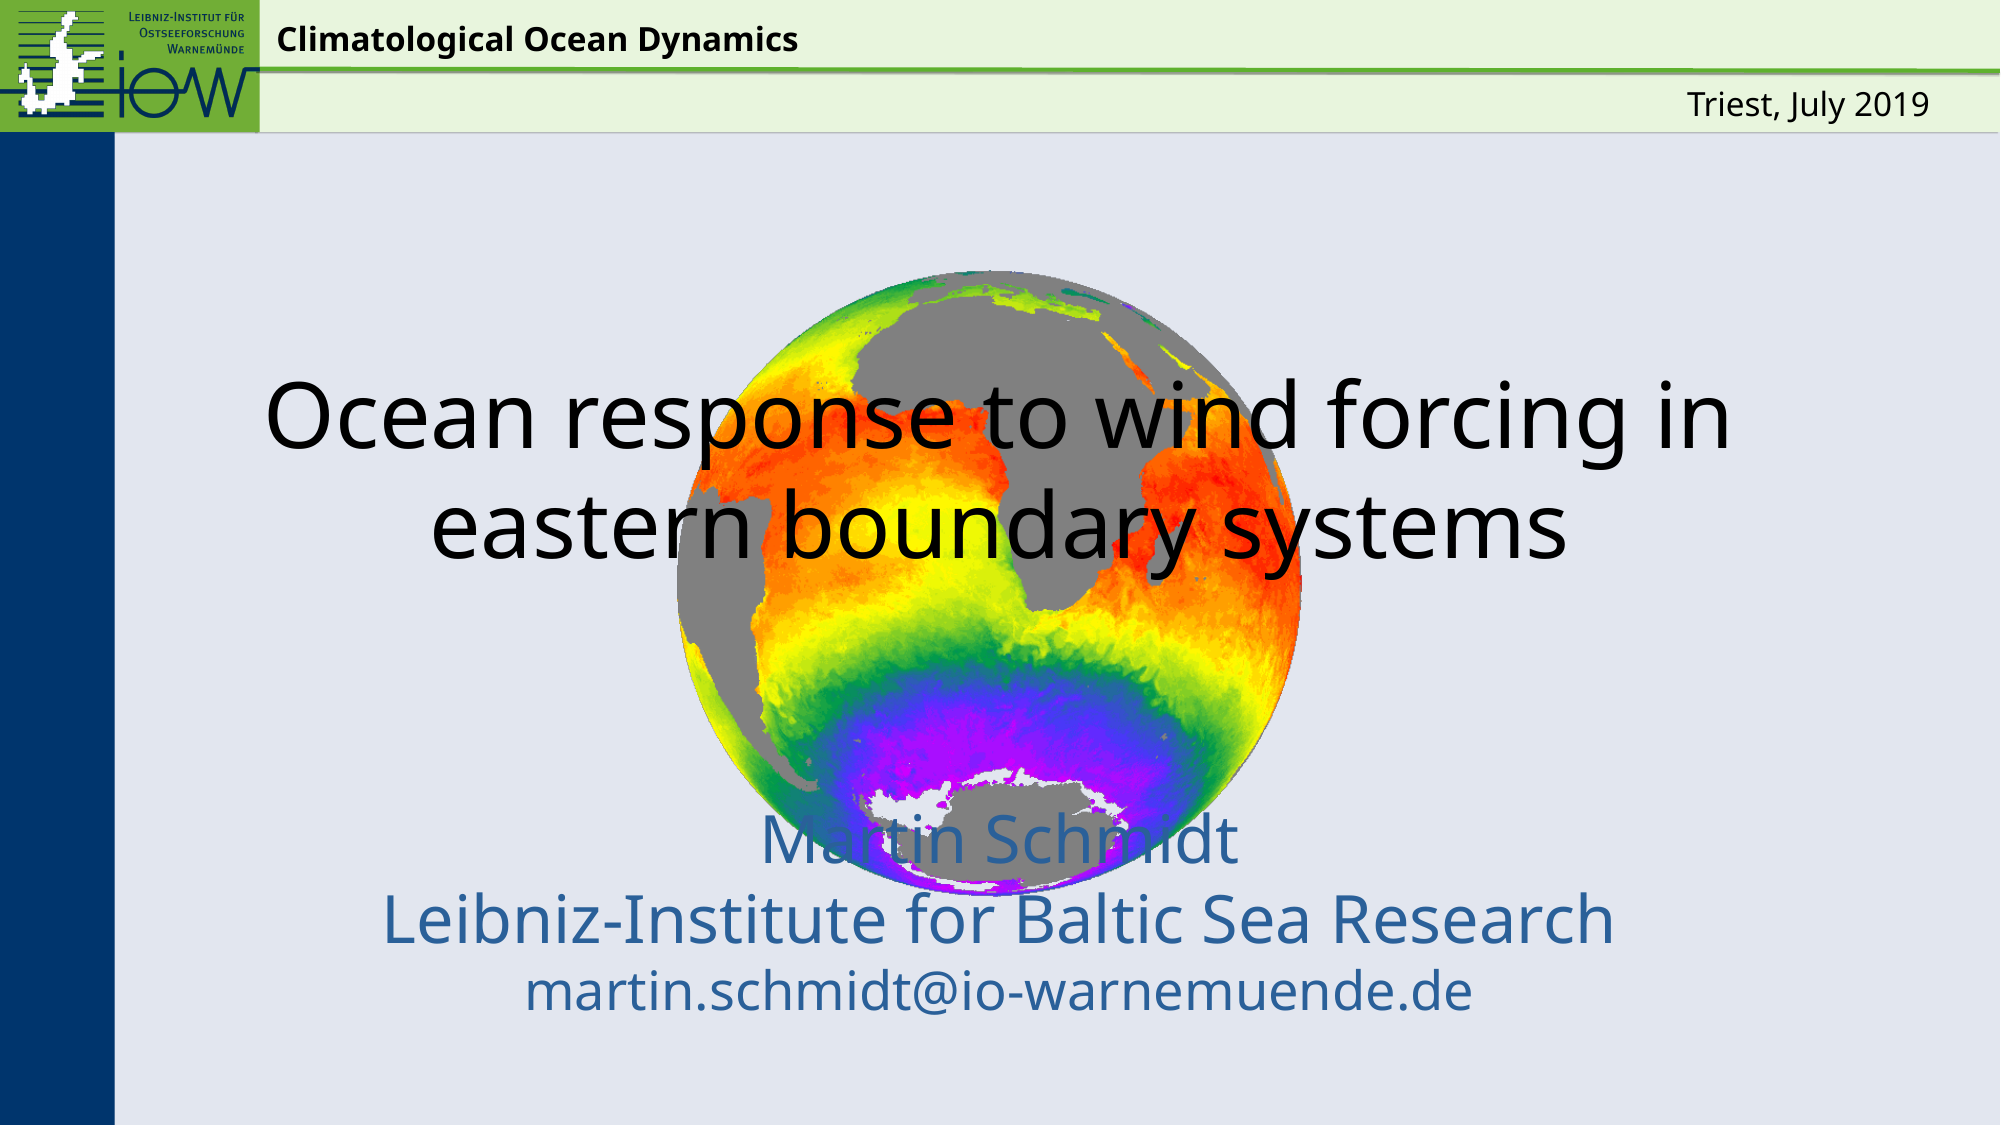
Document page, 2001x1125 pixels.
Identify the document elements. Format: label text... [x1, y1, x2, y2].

picture [1382, 912, 1390, 922]
picture [1373, 984, 1388, 993]
picture [570, 146, 1390, 349]
picture [570, 591, 1390, 1021]
picture [0, 10, 260, 118]
picture [1382, 926, 1390, 938]
text_box Ocean response to wind forcing in eastern boundary systems Martin Schmidt Leibniz-Institute for Baltic Sea Research martin.schmidt@io-warnemuende.de [150, 349, 1850, 591]
picture [1373, 996, 1390, 1006]
